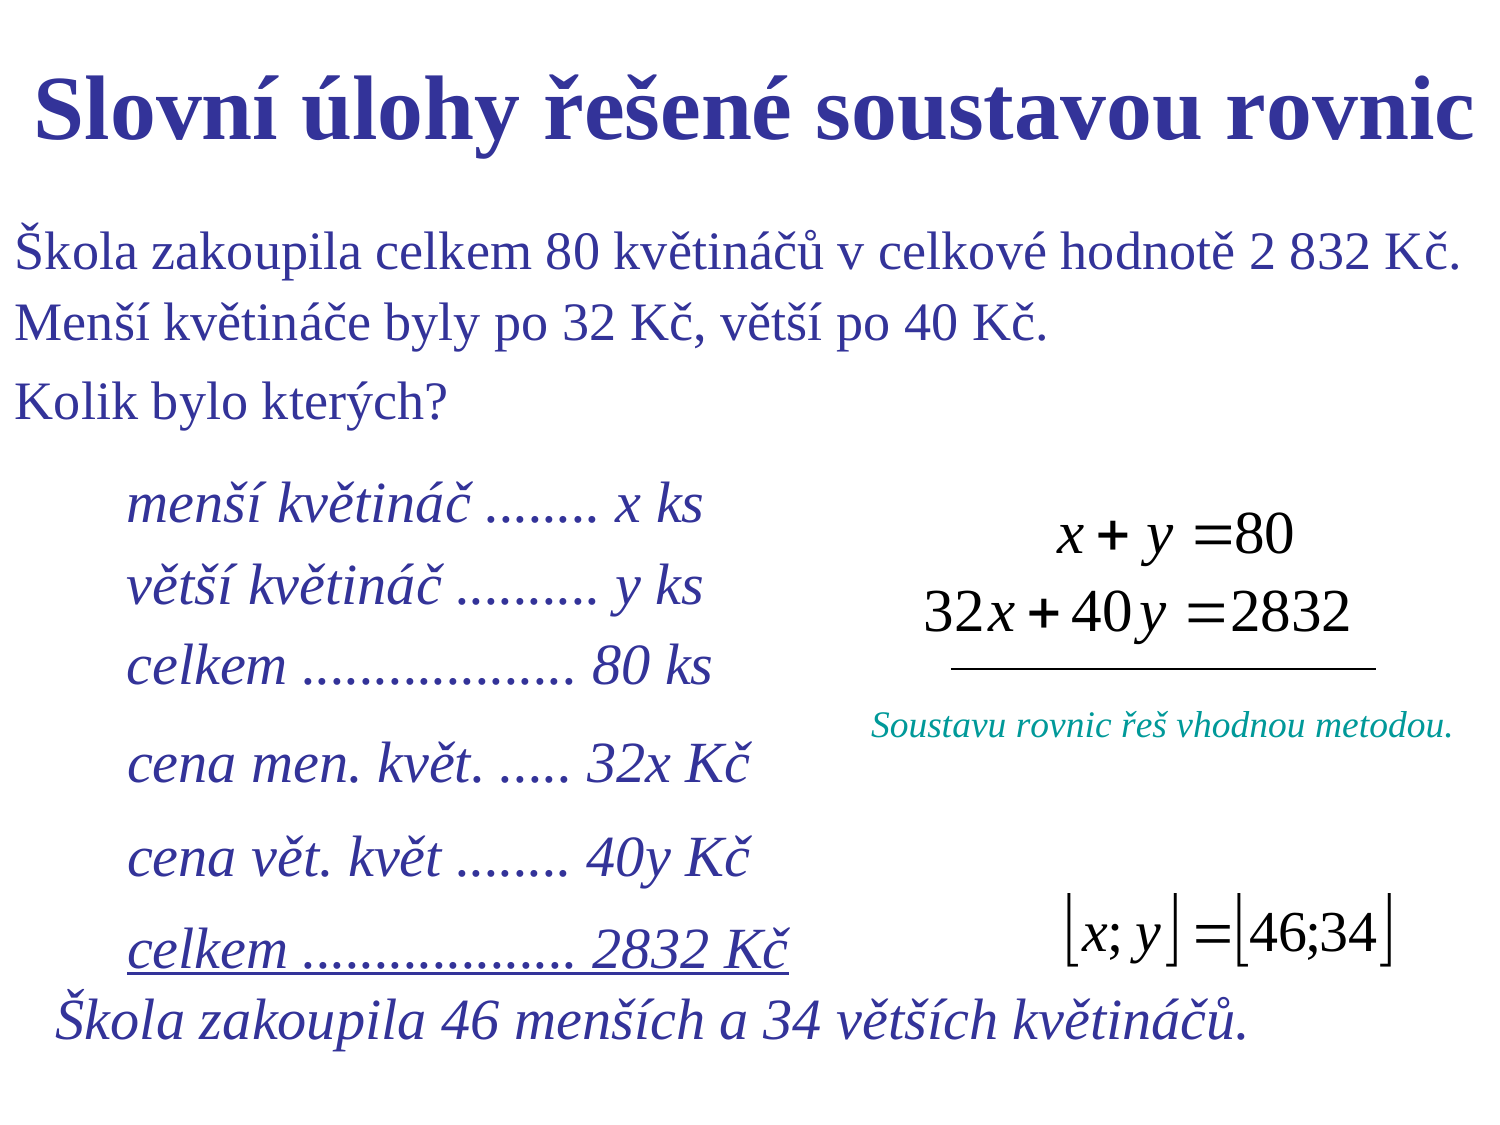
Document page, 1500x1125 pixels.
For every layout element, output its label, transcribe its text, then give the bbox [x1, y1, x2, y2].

text_box Slovní úlohy řešené soustavou rovnic [5, 8, 1500, 197]
text_box celkem ................... 2832 Kč [112, 902, 910, 973]
text_box celkem ................... 80 ks [112, 619, 851, 705]
text_box Menší květináče byly po 32 Kč, větší po 40 Kč. [0, 278, 1383, 357]
text_box Škola zakoupila 46 menších a 34 větších květináčů. [41, 973, 1500, 1059]
text_box cena men. květ. ..... 32x Kč [112, 716, 946, 802]
text_box cena vět. květ ........ 40y Kč [112, 810, 928, 897]
text_box menší květináč ........ x ks [111, 456, 928, 542]
chart [916, 497, 1365, 658]
text_box Kolik bylo kterých? [0, 357, 1500, 438]
chart [1057, 893, 1400, 973]
text_box Škola zakoupila celkem 80 květináčů v celkové hodnotě 2 832 Kč. [0, 207, 1500, 289]
text_box větší květináč .......... y ks [112, 538, 1235, 625]
text_box Soustavu rovnic řeš vhodnou metodou. [856, 692, 1500, 753]
